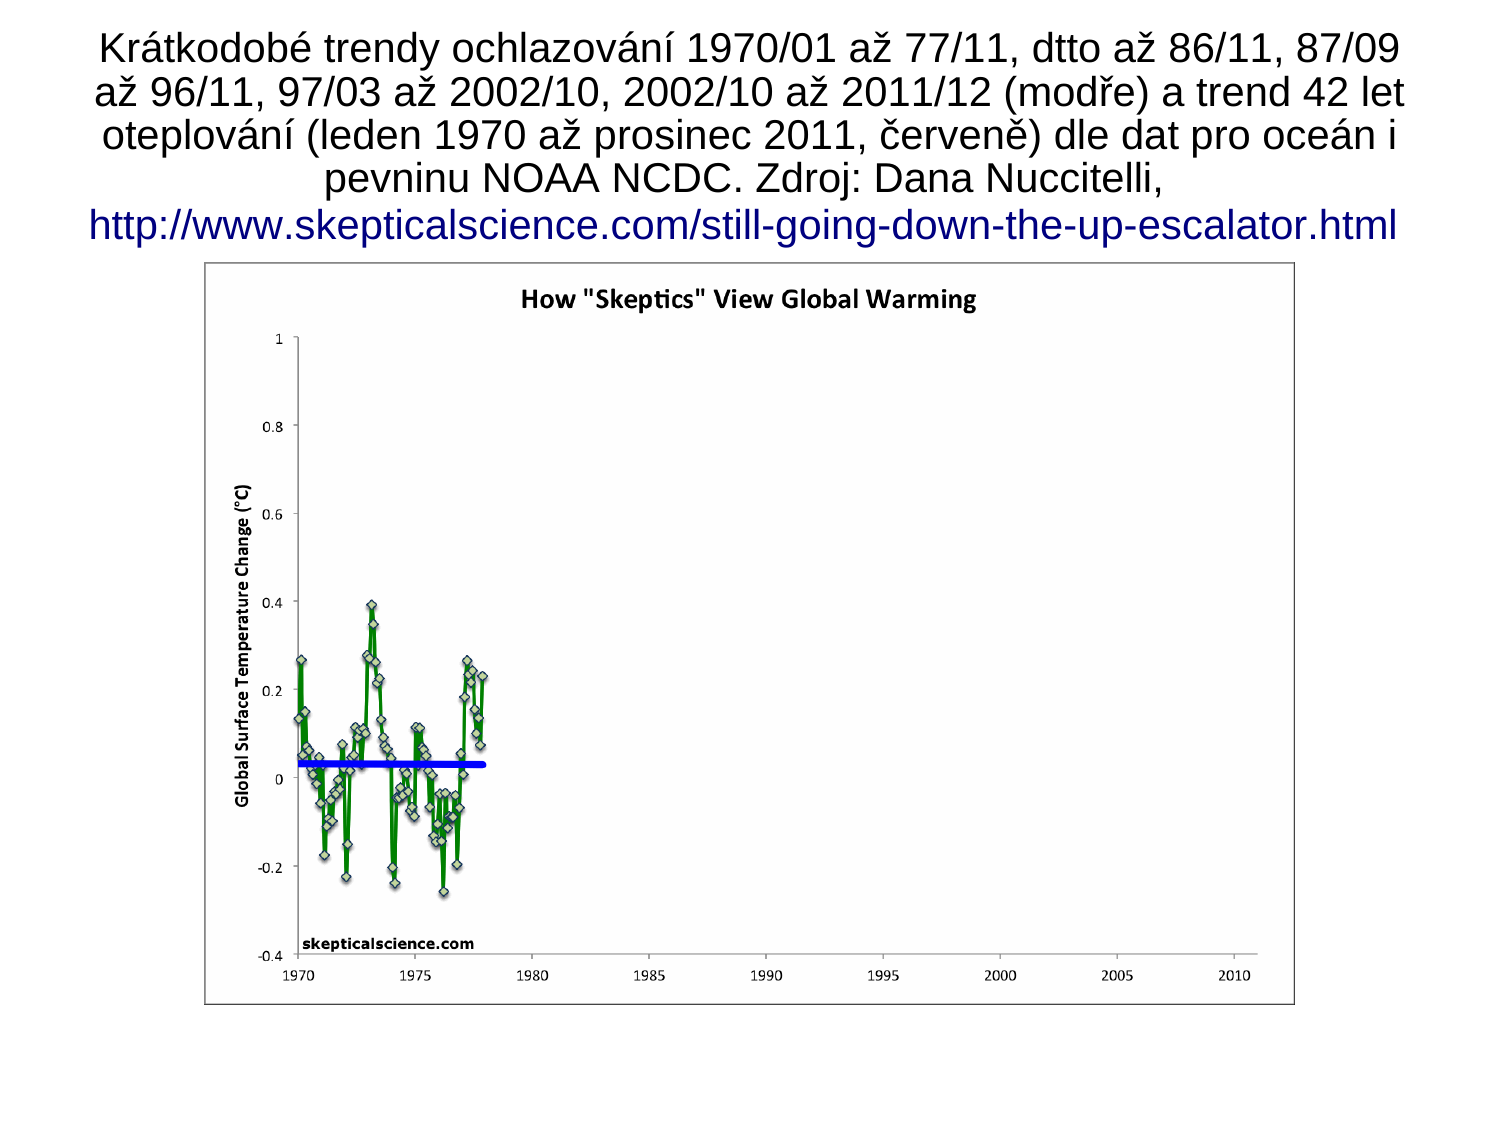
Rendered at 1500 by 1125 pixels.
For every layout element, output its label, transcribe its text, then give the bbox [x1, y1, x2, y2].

picture [204, 262, 1295, 1005]
title Krátkodobé trendy ochlazování 1970/01 až 77/11, dtto až 86/11, 87/09 až 96/11, 97/03 až 2002/10, 2002/10 až 2011/12 (modře) a trend 42 let oteplování (leden 1970 až prosinec 2011, červeně) dle dat pro oceán i pevninu NOAA NCDC. Zdroj: Dana Nuccitelli, http://www.skepticalscience.com/still-going-down-the-up-escalator.html [75, 21, 1425, 257]
